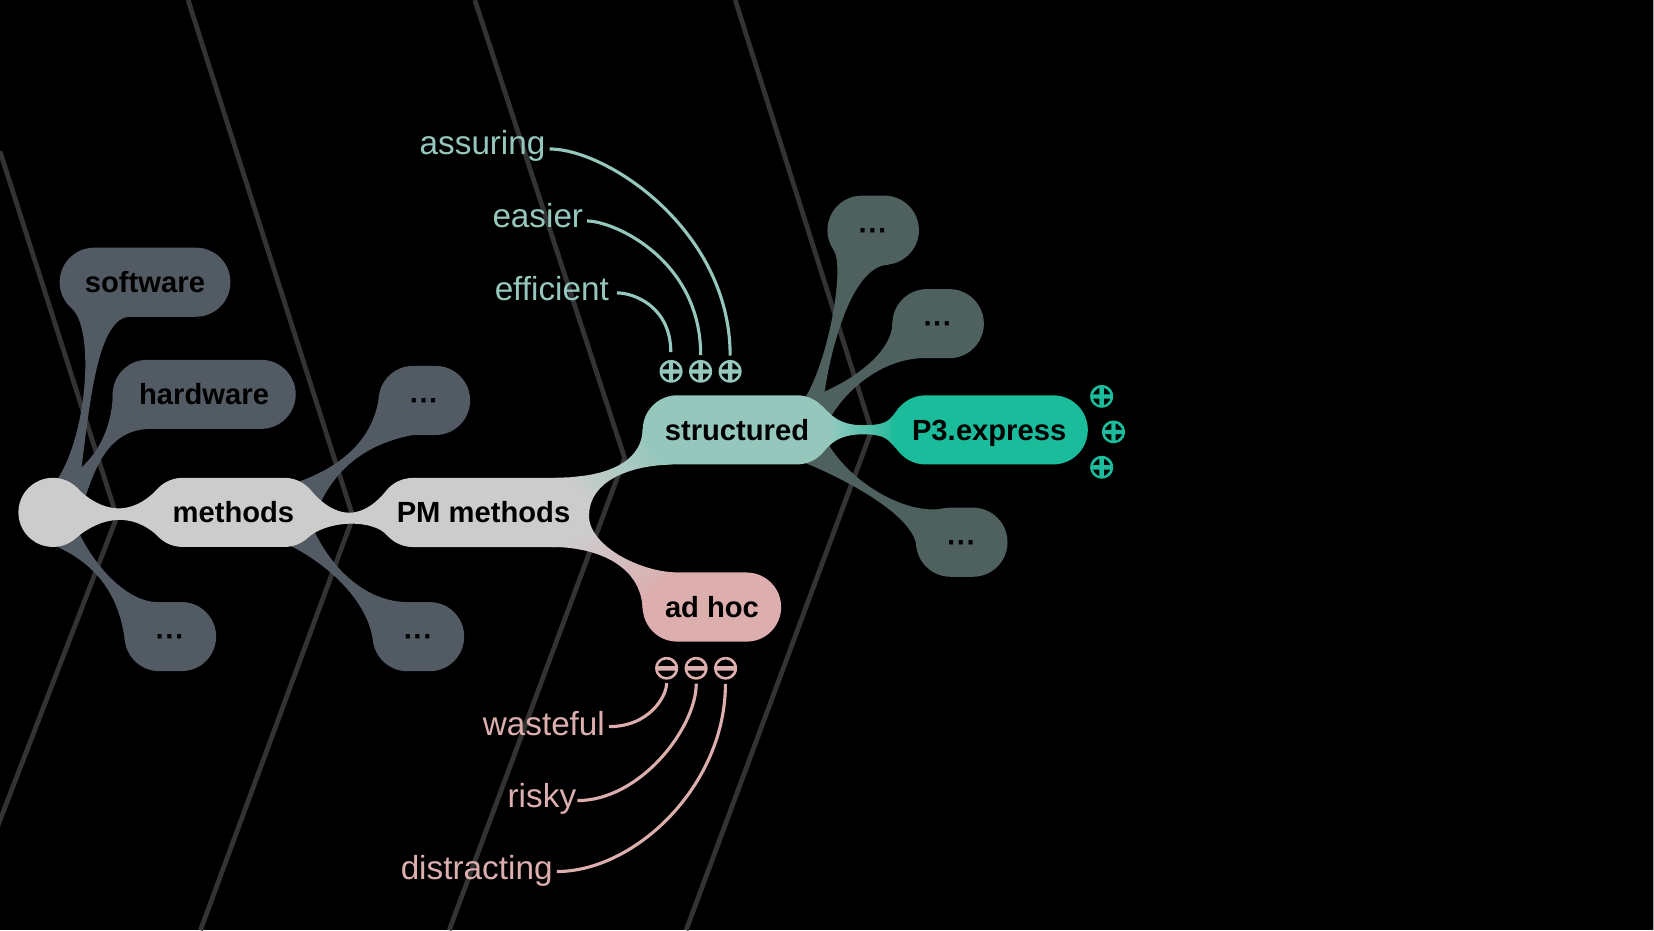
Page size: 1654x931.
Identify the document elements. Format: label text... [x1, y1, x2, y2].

text_box easier [477, 190, 598, 243]
text_box [689, 359, 713, 383]
text_box software [59, 247, 231, 317]
text_box [659, 359, 683, 383]
text_box [555, 513, 671, 602]
text_box [806, 252, 938, 544]
text_box [1101, 420, 1126, 444]
text_box risky [492, 770, 591, 822]
text_box methods [148, 477, 309, 547]
text_box [292, 402, 413, 635]
text_box PM methods [385, 477, 590, 548]
text_box assuring [404, 117, 561, 170]
text_box ··· [378, 365, 471, 436]
text_box efficient [480, 263, 624, 316]
text_box [714, 656, 738, 680]
text_box [655, 656, 679, 680]
text_box ··· [827, 195, 919, 265]
text_box P3.express [890, 395, 1088, 465]
text_box [1090, 455, 1114, 479]
text_box [718, 359, 742, 383]
text_box ad hoc [642, 572, 782, 642]
text_box hardware [112, 359, 296, 429]
text_box [557, 435, 672, 512]
text_box ··· [892, 289, 984, 359]
text_box ··· [372, 602, 465, 672]
text_box ··· [124, 602, 217, 672]
text_box wasteful [468, 697, 620, 750]
text_box [684, 656, 708, 680]
text_box structured [642, 395, 832, 465]
text_box [1090, 384, 1114, 408]
text_box ··· [916, 507, 1008, 577]
text_box distracting [386, 842, 568, 895]
text_box [18, 311, 158, 635]
